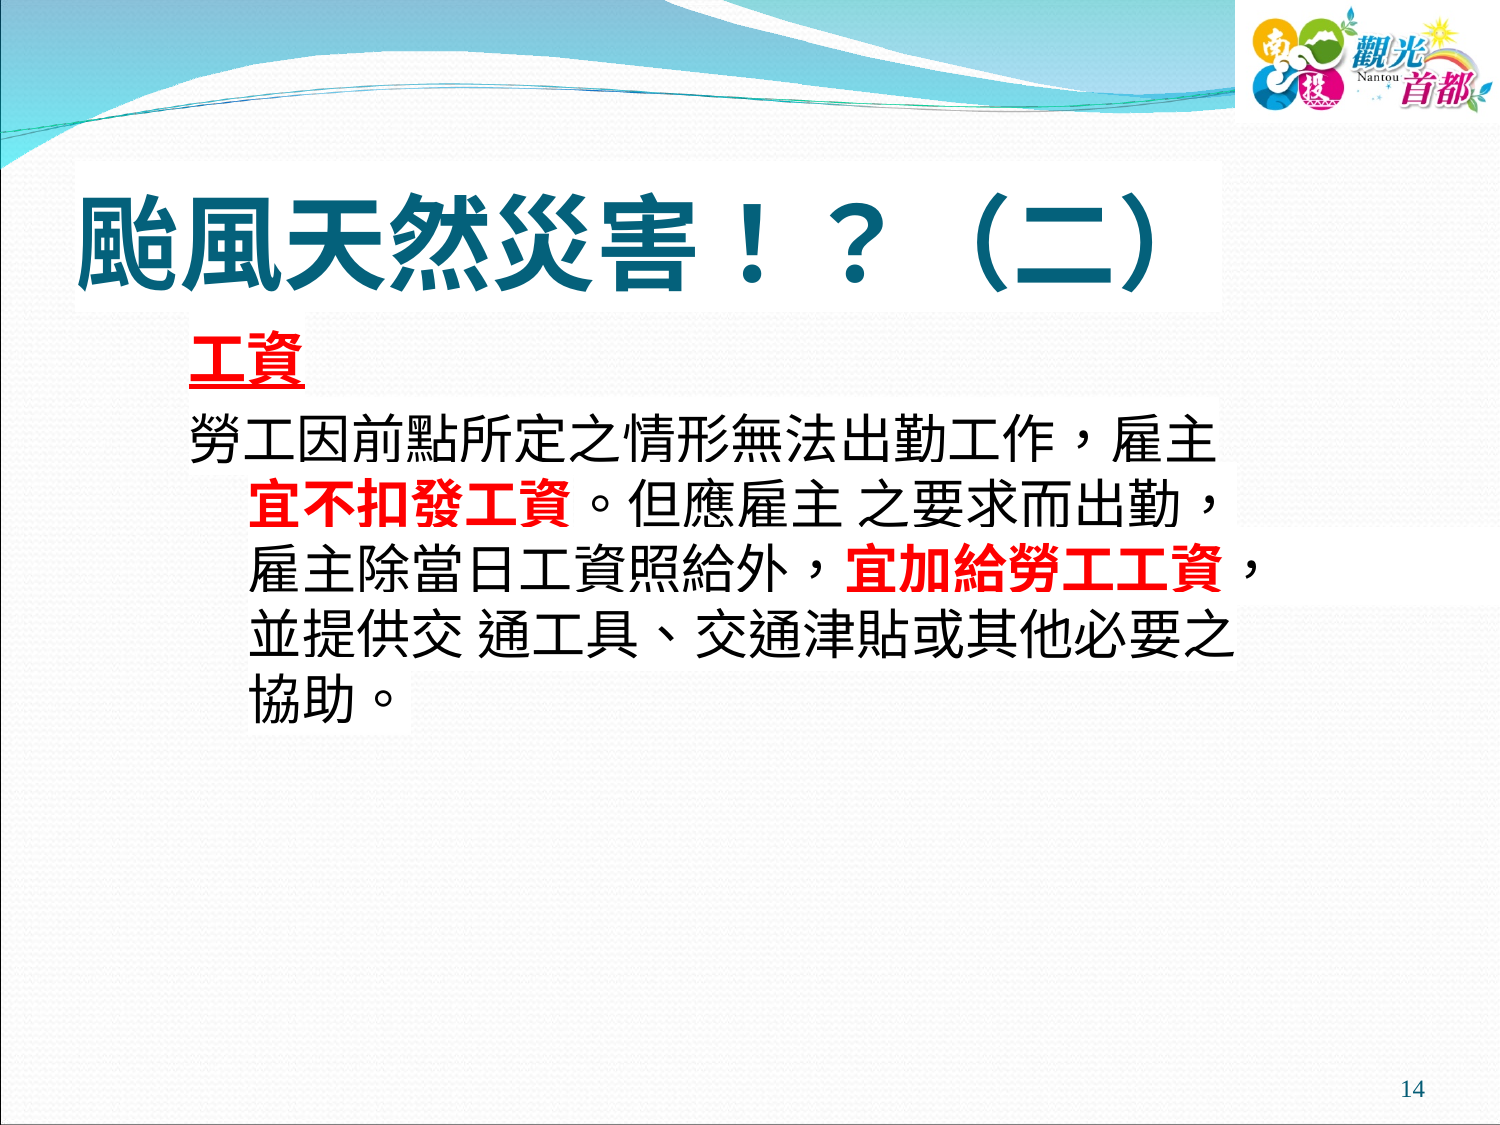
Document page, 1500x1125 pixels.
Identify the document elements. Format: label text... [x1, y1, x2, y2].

text_box <編號> [1299, 1042, 1426, 1103]
list 工資 勞工因前點所定之情形無法出勤工作，雇主宜不扣發工資。但應雇主 之要求而出勤，雇主除當日工資照給外，宜加給勞工工資，並提供交 通工具、交通津貼或其他必要之協助。 [41, 314, 1282, 775]
title 颱風天然災害！？（二） [75, 115, 1426, 304]
picture [0, 0, 1500, 1125]
